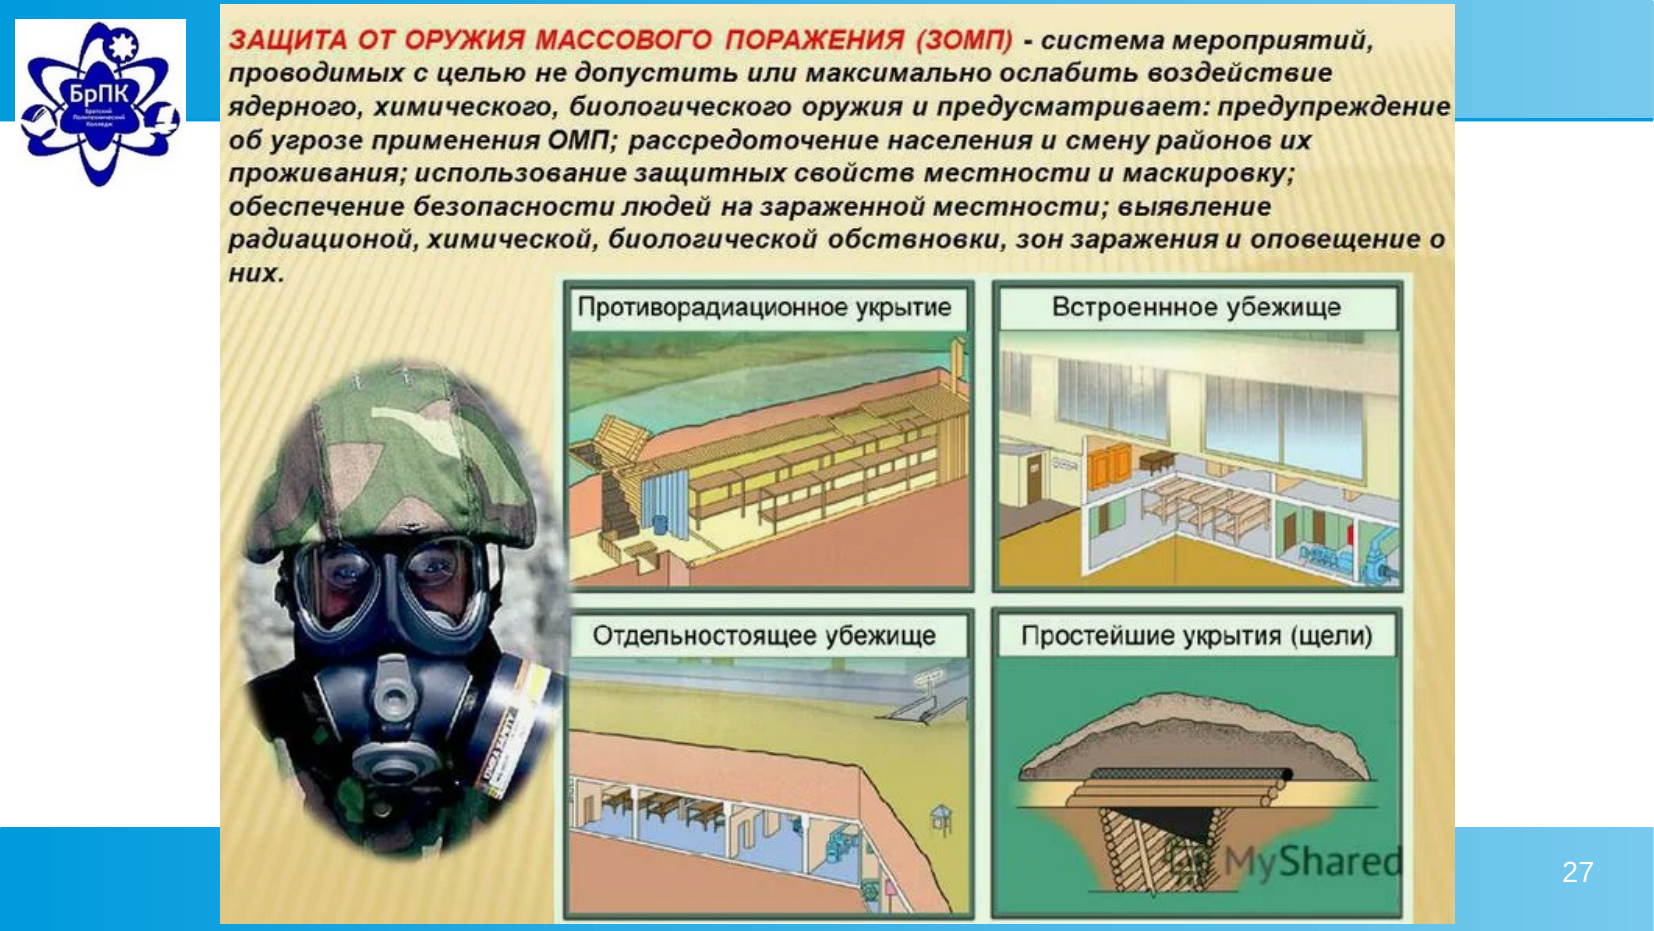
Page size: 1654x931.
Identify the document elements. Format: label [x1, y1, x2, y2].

picture [220, 4, 1455, 924]
picture [15, 20, 186, 190]
